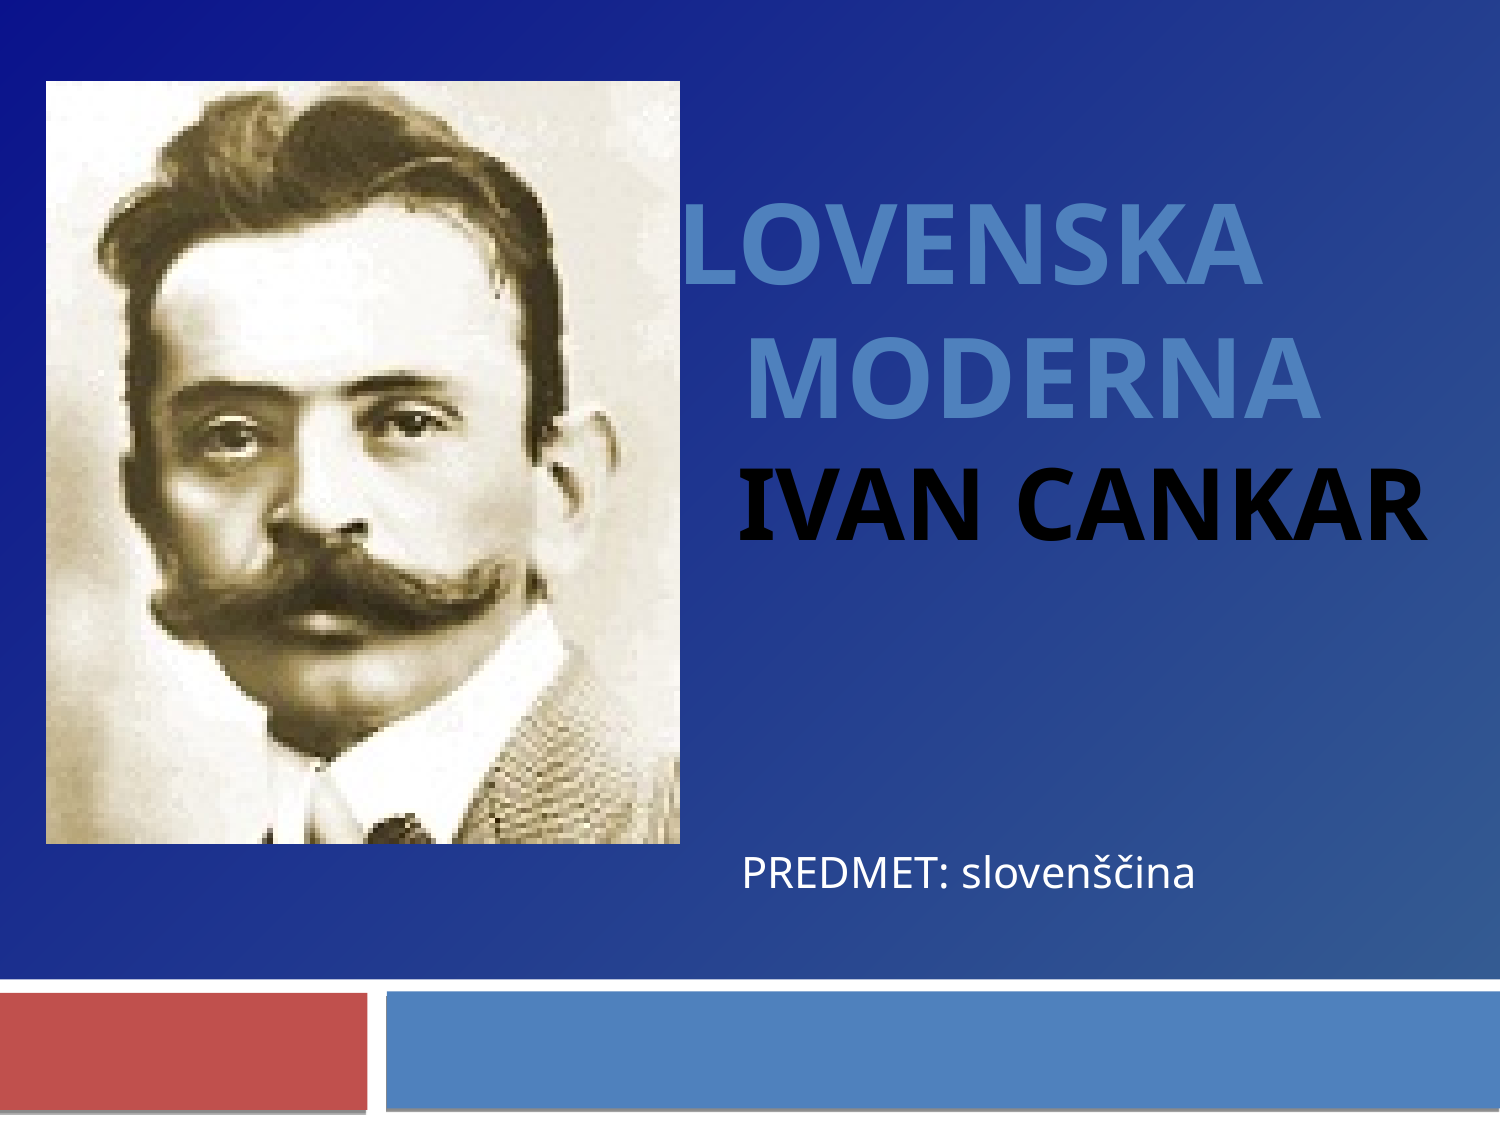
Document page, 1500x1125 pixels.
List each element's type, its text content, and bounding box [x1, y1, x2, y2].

title slovenska moderna ivan cankar [680, 164, 1500, 657]
subtitle PREDMET: slovenščina [726, 773, 1500, 968]
picture [46, 81, 680, 844]
